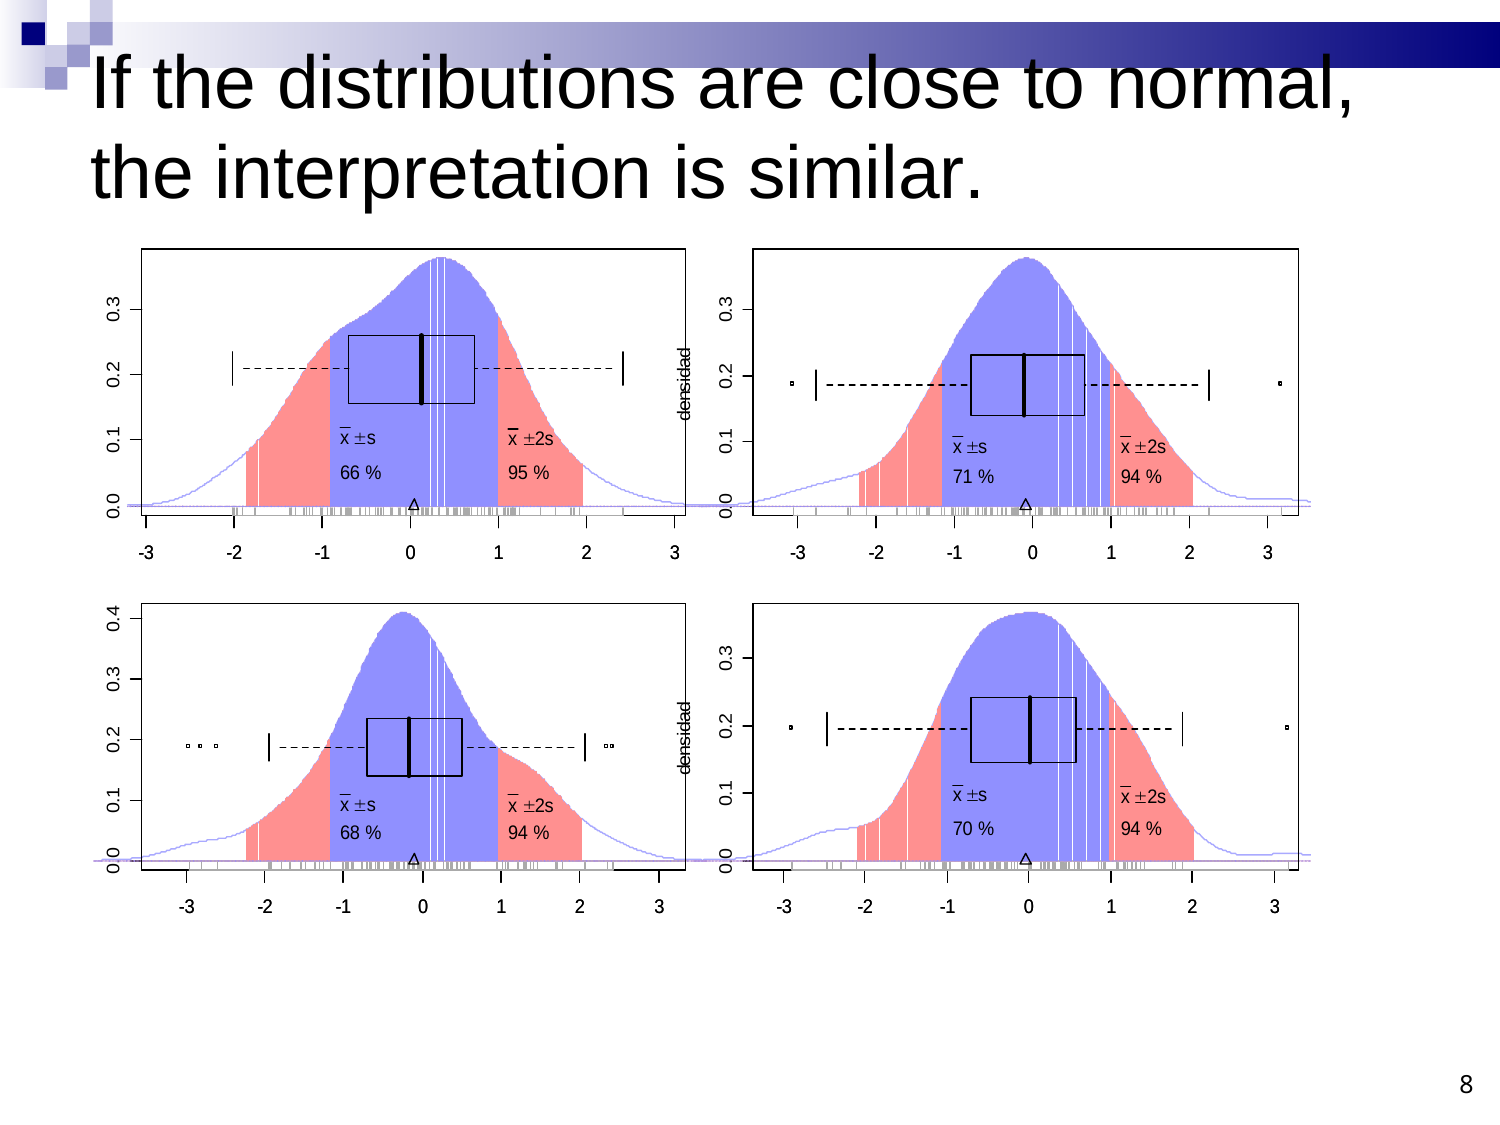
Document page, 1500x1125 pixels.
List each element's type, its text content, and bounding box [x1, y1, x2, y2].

text_box <número> [1139, 1070, 1489, 1110]
text_box [88, 220, 1311, 928]
title If the distributions are close to normal, the interpretation is similar. [75, 26, 1426, 222]
